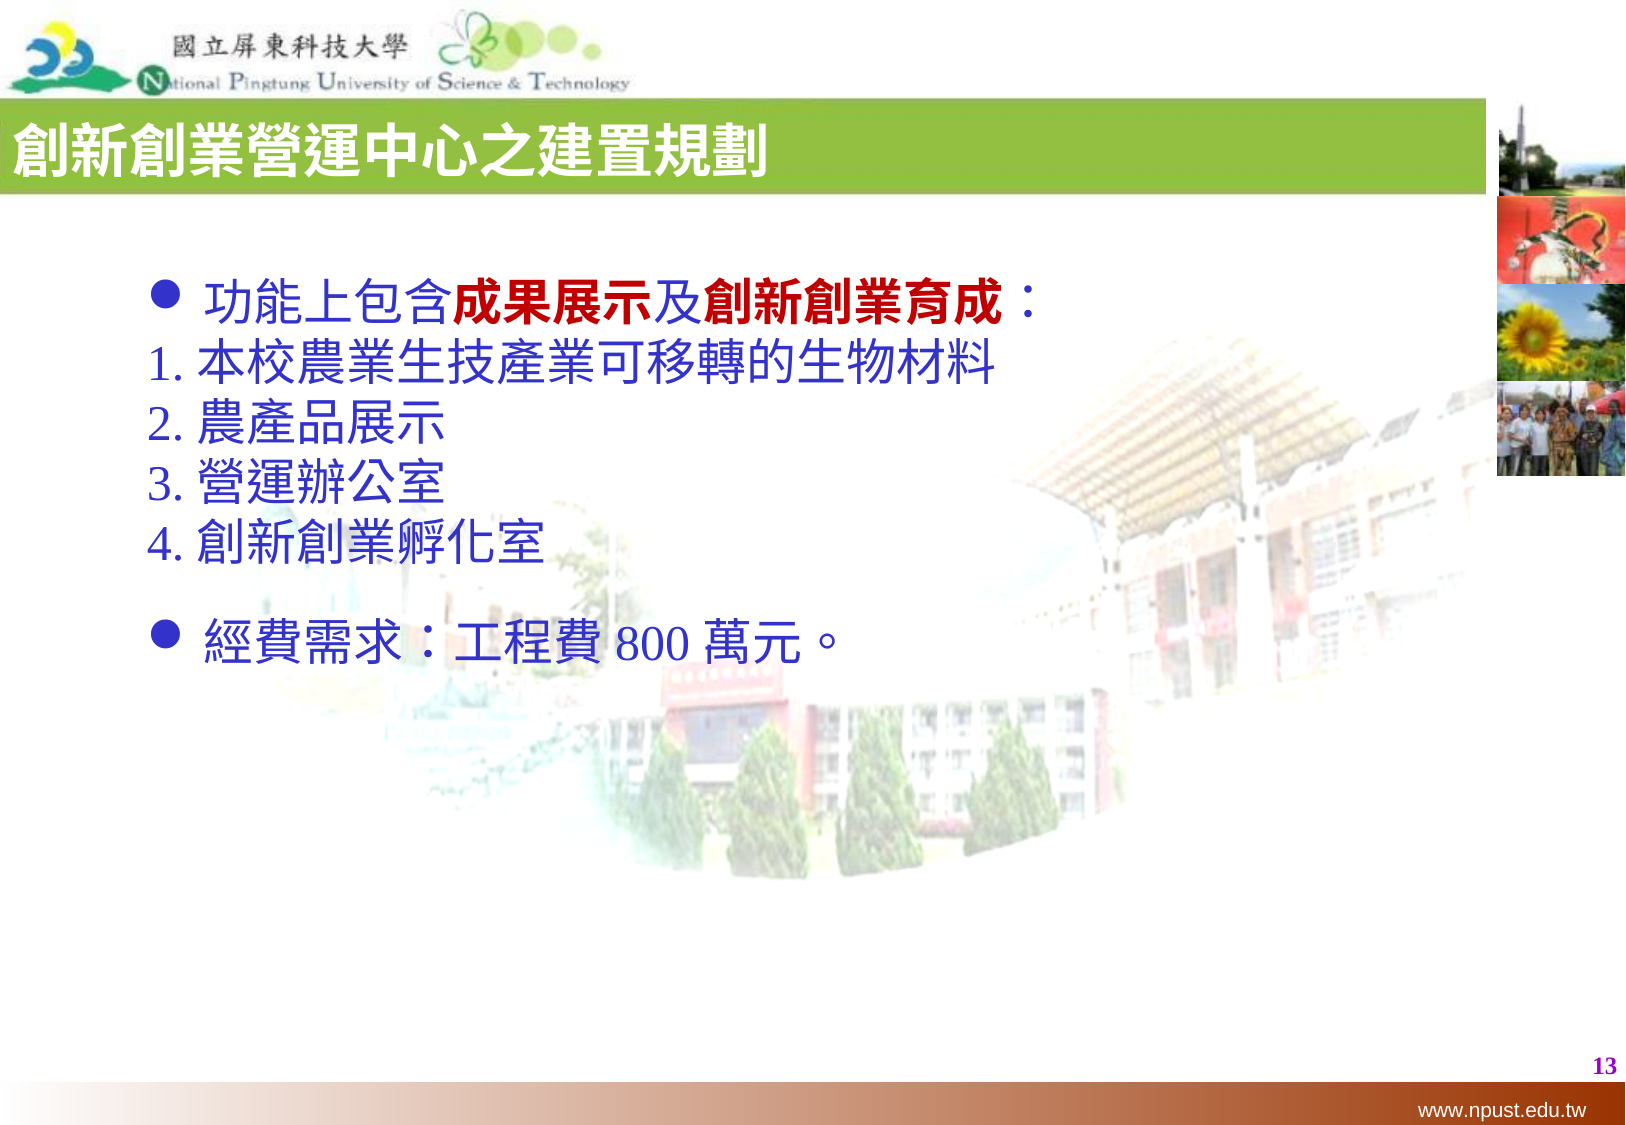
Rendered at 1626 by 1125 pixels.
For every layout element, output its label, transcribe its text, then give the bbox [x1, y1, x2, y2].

picture [0, 0, 1486, 220]
subtitle 功能上包含成果展示及創新創業育成： 1.本校農業生技產業可移轉的生物材料 2.農產品展示 3.營運辦公室 4.創新創業孵化室 經費需求：工程費800萬元。 [139, 255, 1392, 1024]
title 創新創業營運中心之建置規劃 [5, 101, 1503, 197]
picture [1497, 101, 1626, 476]
